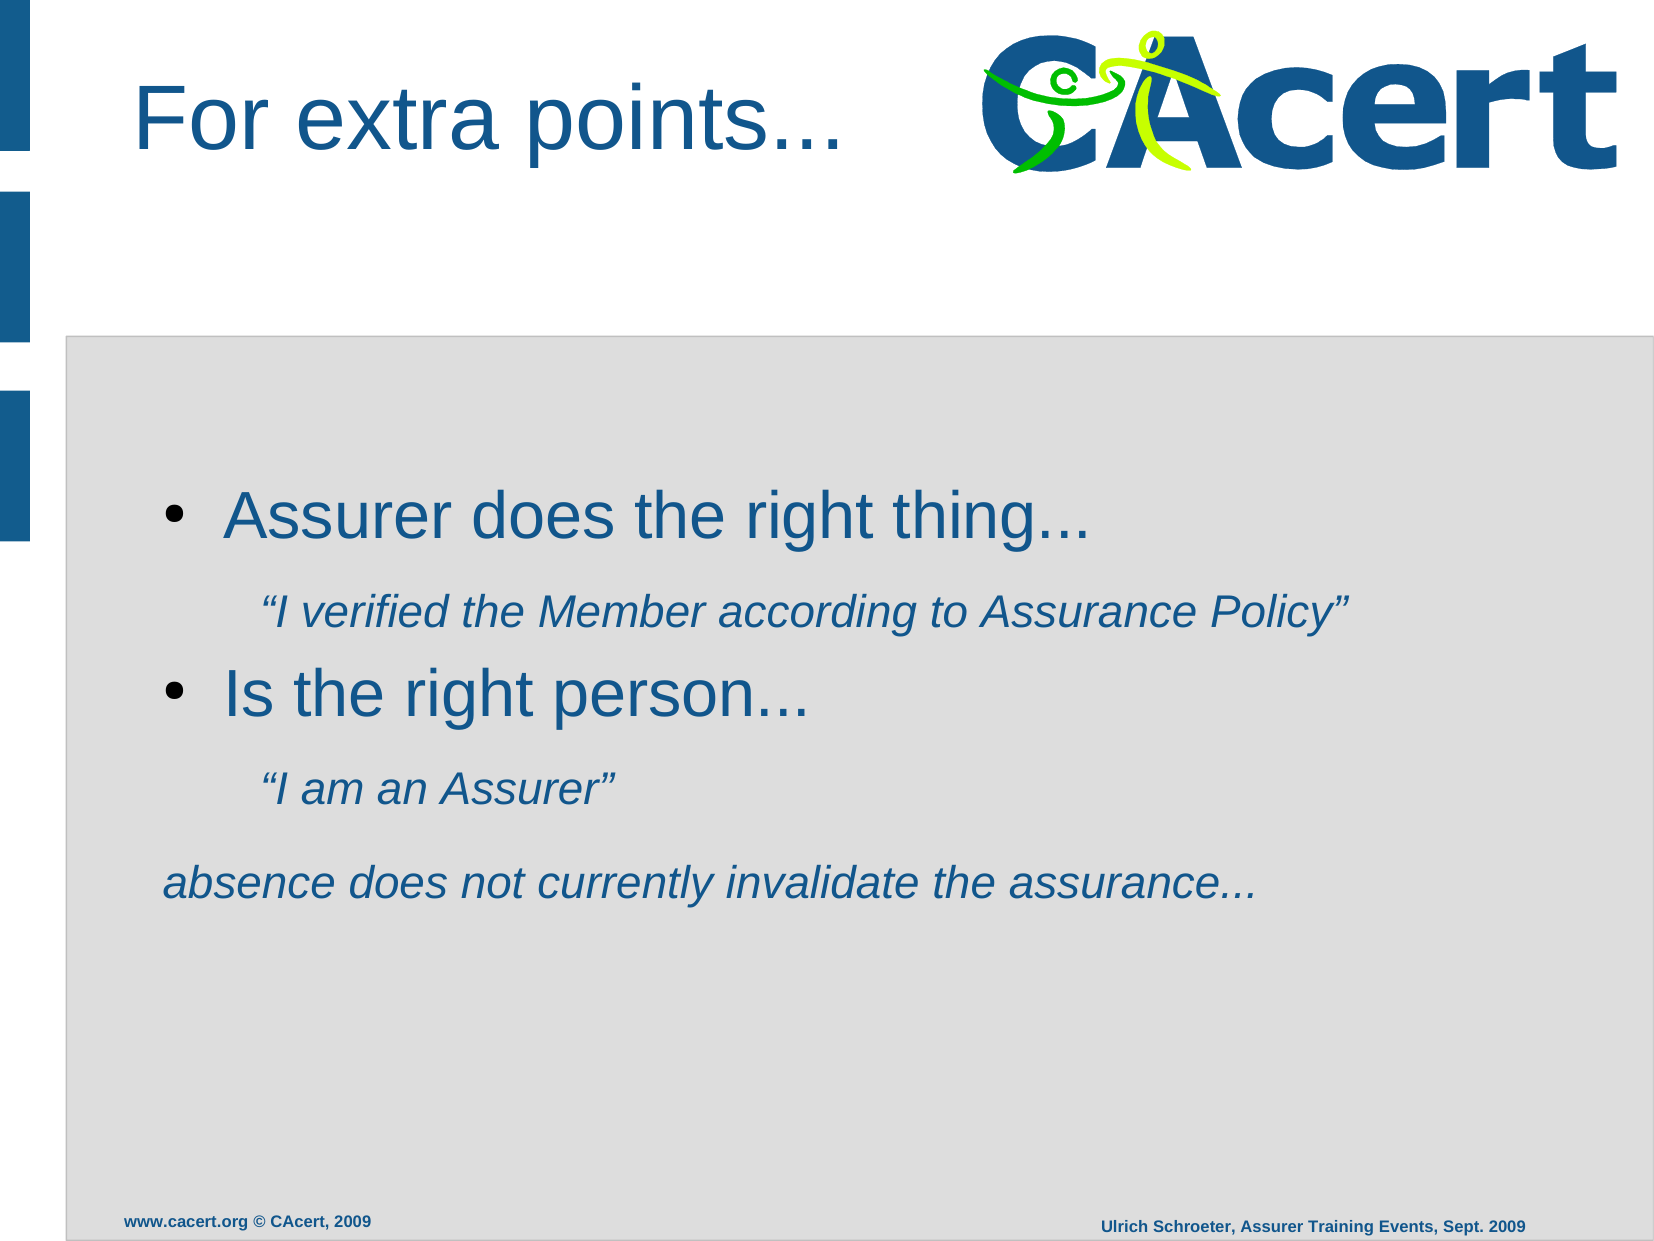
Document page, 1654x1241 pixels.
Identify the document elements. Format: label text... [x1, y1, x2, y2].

text_box Assurer does the right thing... “I verified the Member according to Assurance Policy” Is the right person... “I am an Assurer” absence does not currently invalidate the assurance... [147, 456, 1364, 916]
text_box For extra points... [118, 59, 862, 180]
